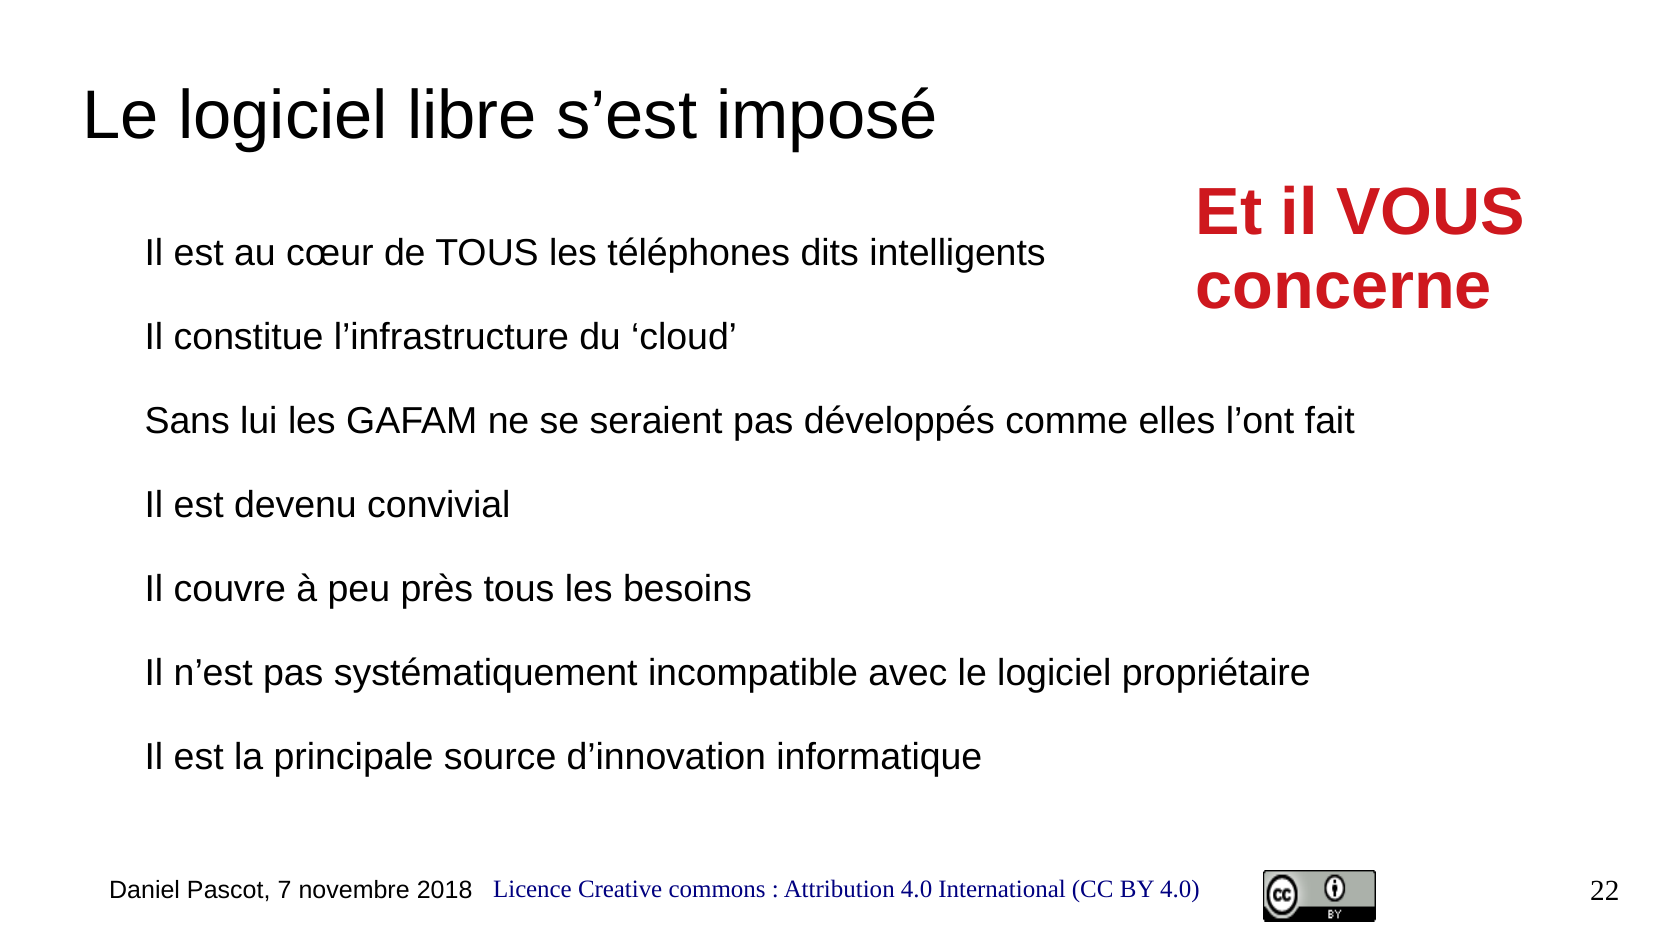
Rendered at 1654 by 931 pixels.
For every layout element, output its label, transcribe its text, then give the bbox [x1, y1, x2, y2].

picture [1263, 870, 1376, 922]
text_box Et il VOUS concerne [1181, 166, 1583, 331]
text_box Il est au cœur de TOUS les téléphones dits intelligents Il constitue l’infrastructure du ‘cloud’ Sans lui les GAFAM ne se seraient pas développés comme elles l’ont fait Il est devenu convivial Il couvre à peu près tous les besoins Il n’est pas systématiquement incompatible avec le logiciel propriétaire Il est la principale source d’innovation informatique [129, 224, 1453, 786]
title Le logiciel libre s’est imposé [82, 37, 1571, 193]
